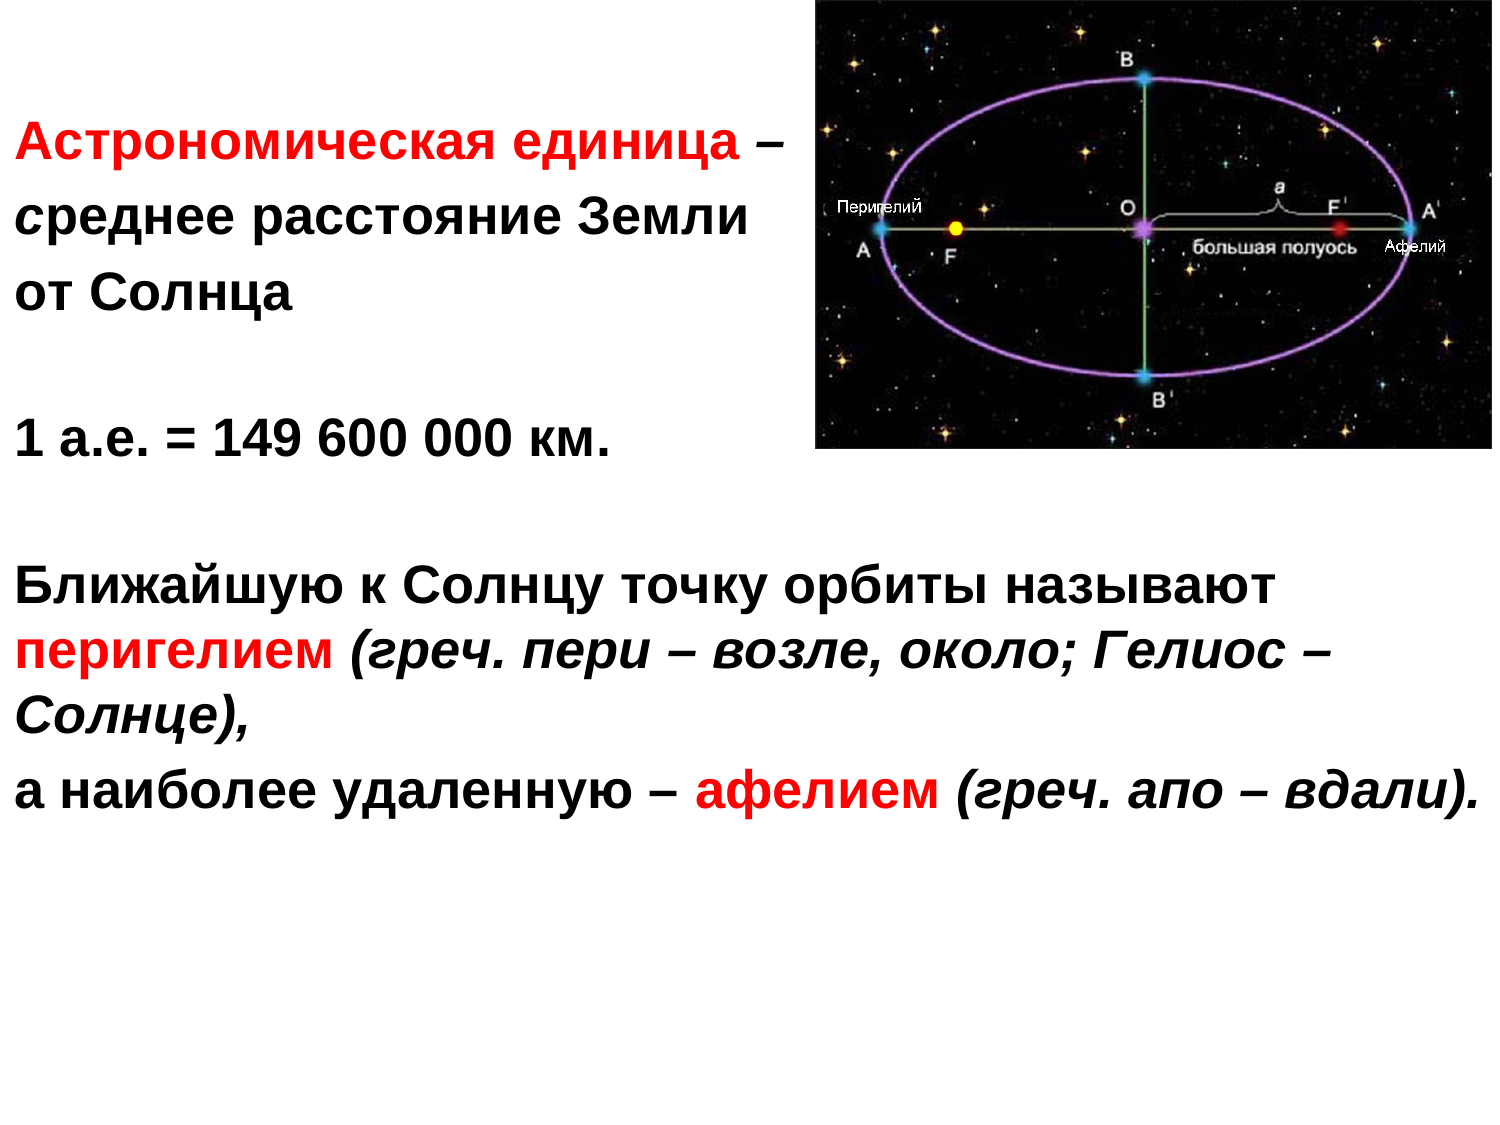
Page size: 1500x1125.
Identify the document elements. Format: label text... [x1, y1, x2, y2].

picture [815, 0, 1492, 449]
text_box Астрономическая единица – среднее расстояние Земли от Солнца 1 а.е. = 149 600 000 км. Ближайшую к Солнцу точку орбиты называют перигелием (греч. пери – возле, около; Гелиос – Солнце), а наиболее удаленную – афелием (греч. апо – вдали). [0, 42, 1500, 828]
